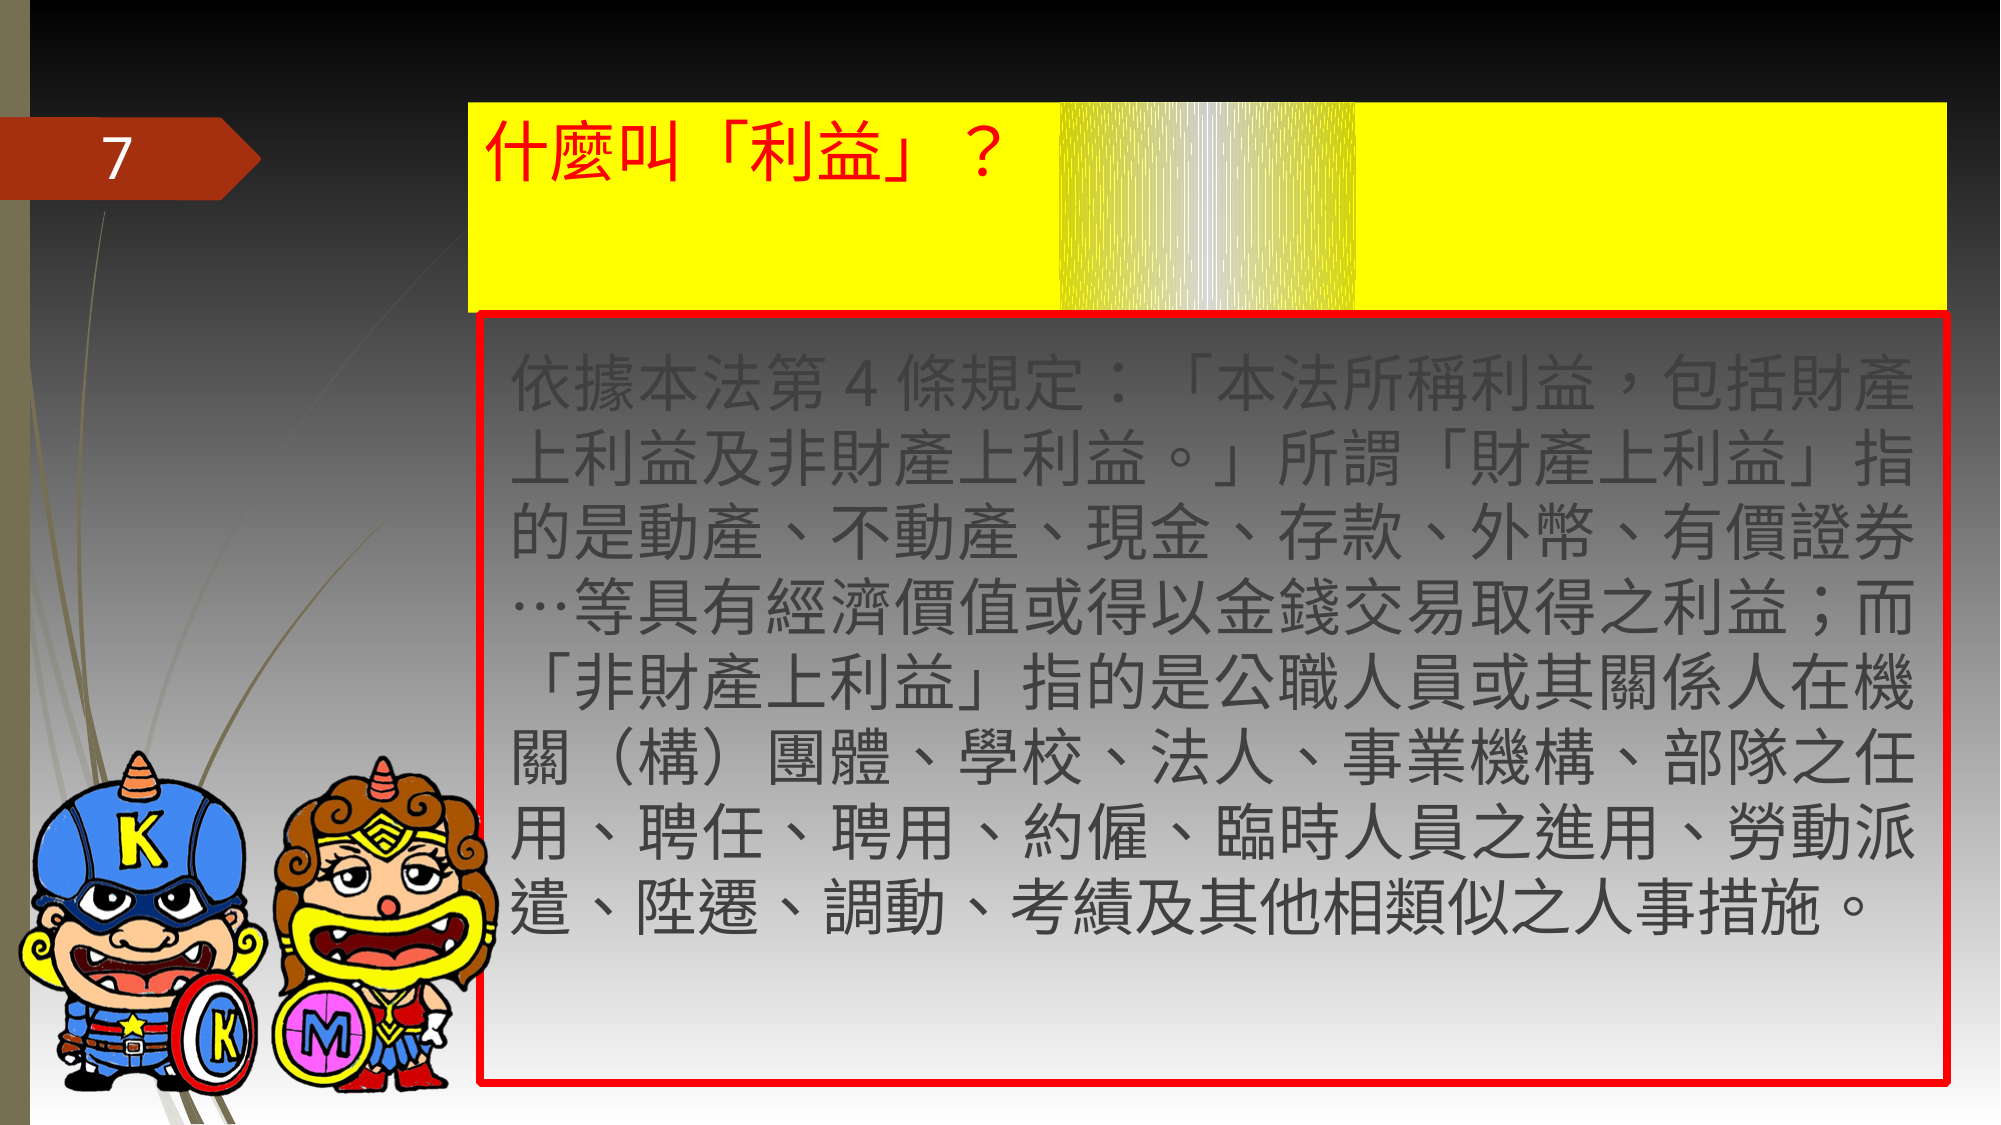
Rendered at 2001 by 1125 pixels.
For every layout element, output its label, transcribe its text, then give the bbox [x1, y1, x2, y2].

text_box 7 [86, 114, 199, 199]
title 什麼叫「利益」？ [468, 102, 1947, 313]
picture [0, 745, 510, 1101]
list 依據本法第4條規定：「本法所稱利益，包括財產上利益及非財產上利益。」所謂「財產上利益」指的是動產、不動產、現金、存款、外幣、有價證券…等具有經濟價值或得以金錢交易取得之利益；而「非財產上利益」指的是公職人員或其關係人在機關（構）團體、學校、法人、事業機構、部隊之任用、聘任、聘用、約僱、臨時人員之進用、勞動派遣、陞遷、調動、考績及其他相類似之人事措施。 [480, 313, 1947, 1084]
